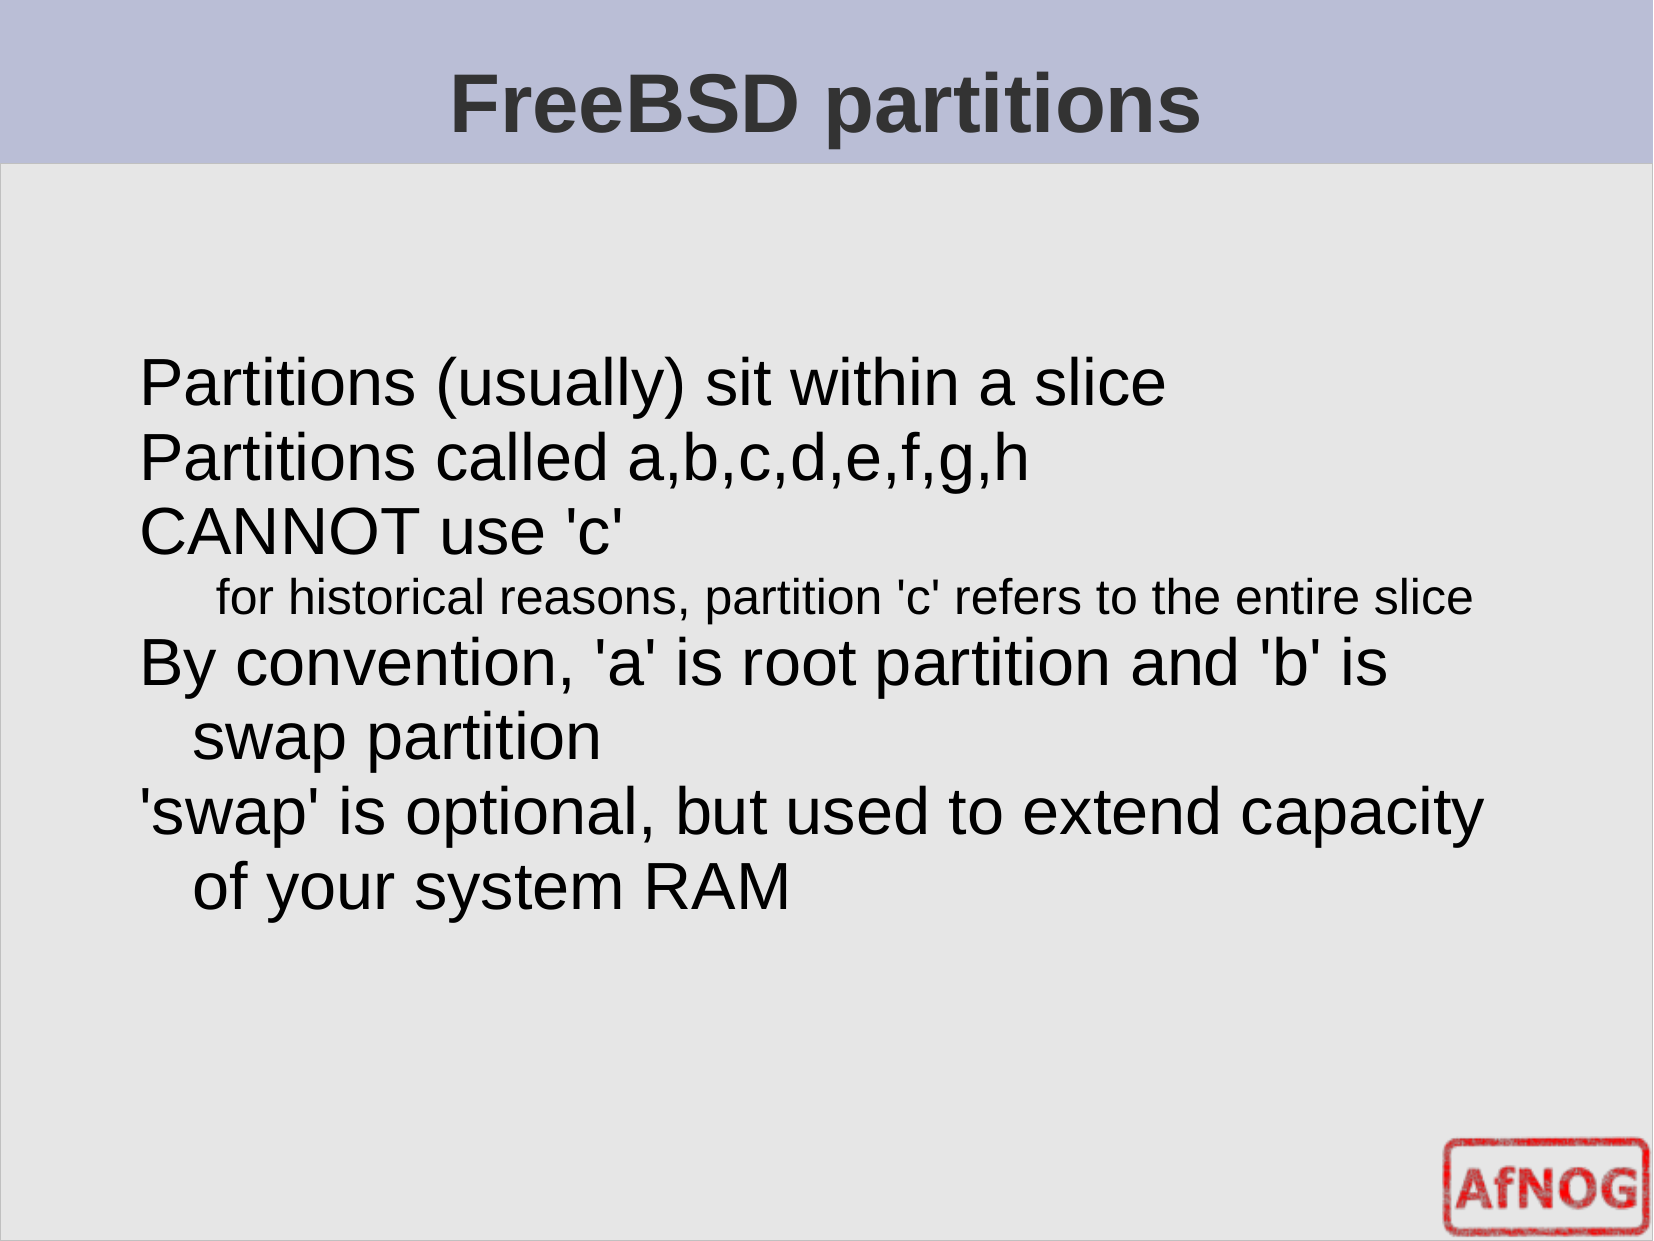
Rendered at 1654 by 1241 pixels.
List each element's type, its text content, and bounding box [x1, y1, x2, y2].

picture [1441, 1135, 1653, 1241]
list Partitions (usually) sit within a slice Partitions called a,b,c,d,e,f,g,h CANNOT use 'c' for historical reasons, partition 'c' refers to the entire slice By convention, 'a' is root partition and 'b' is swap partition 'swap' is optional, but used to extend capacity of your system RAM [121, 344, 1534, 1127]
title FreeBSD partitions [0, 0, 1653, 208]
